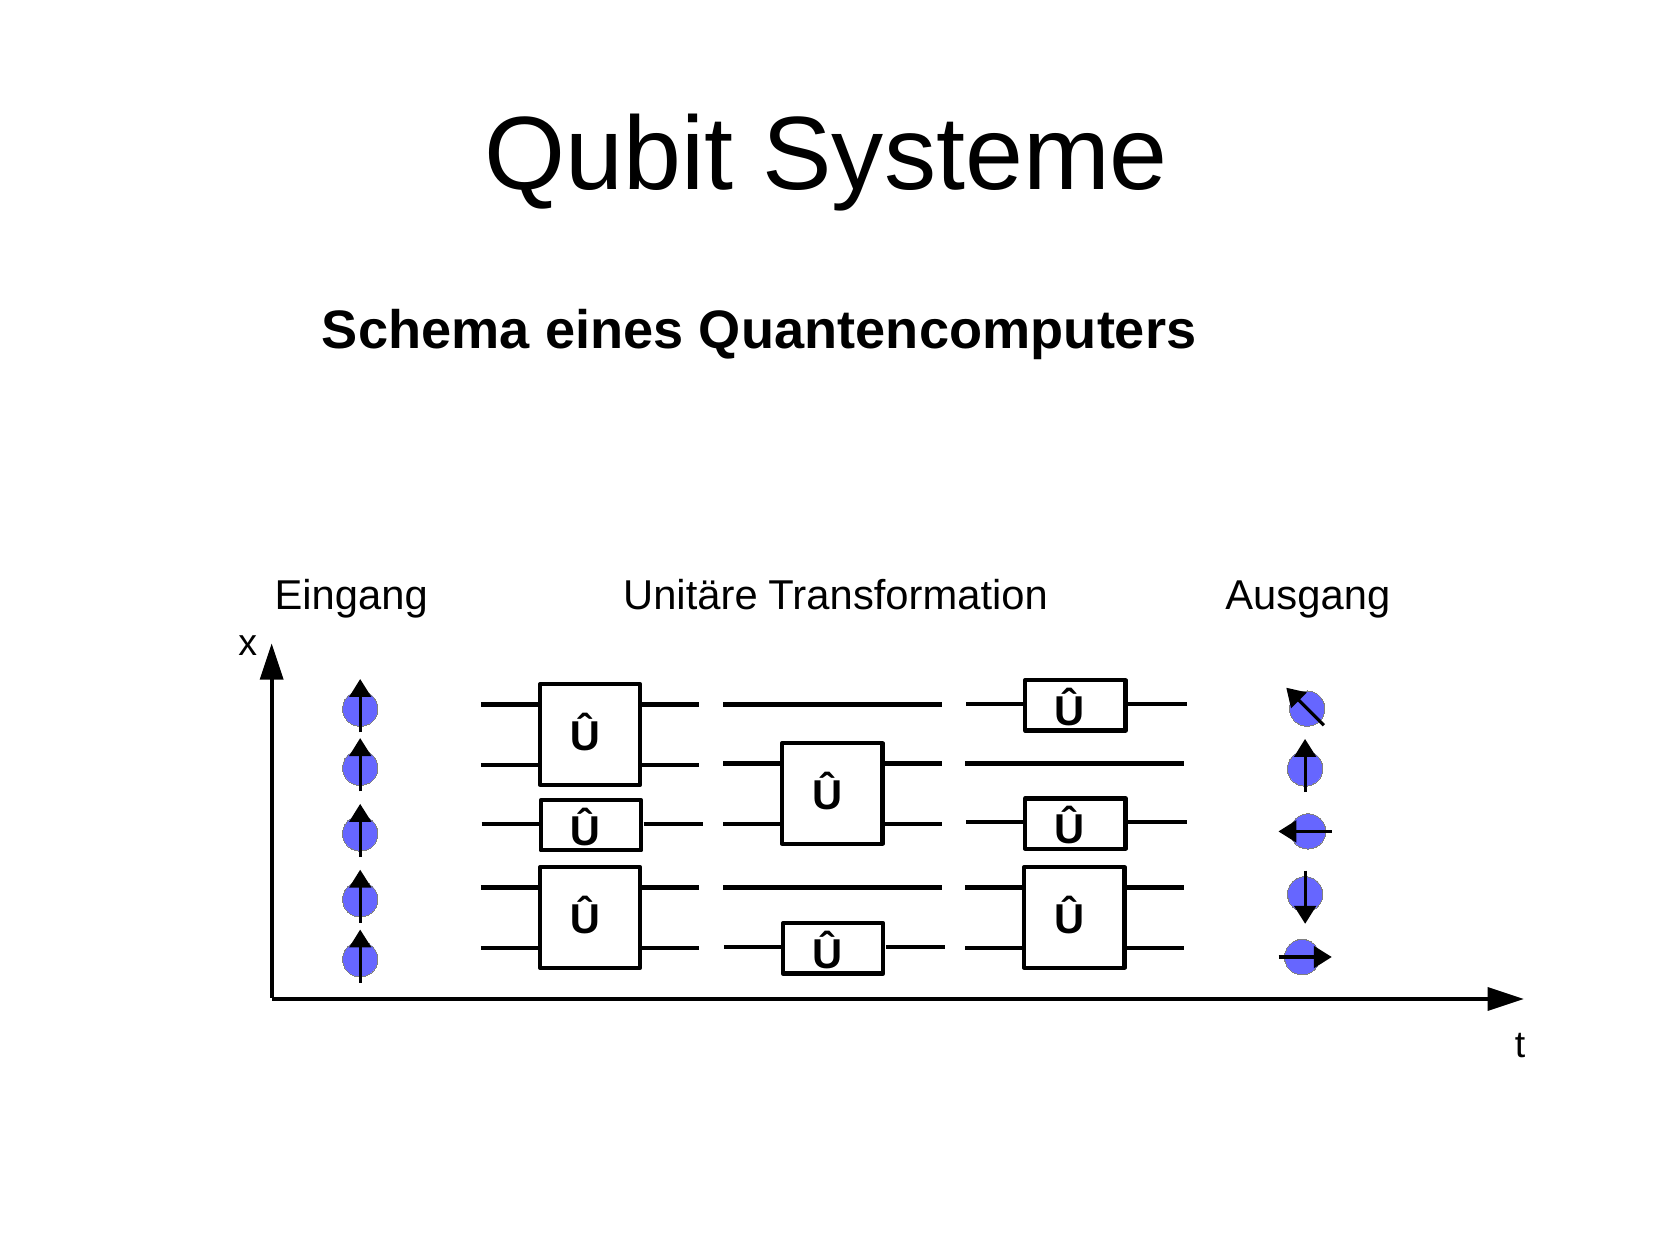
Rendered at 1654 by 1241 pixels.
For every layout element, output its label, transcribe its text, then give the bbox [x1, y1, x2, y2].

text_box [342, 944, 359, 977]
text_box Û [1039, 888, 1100, 951]
text_box [362, 694, 378, 727]
text_box [362, 753, 378, 786]
text_box [342, 753, 359, 786]
text_box Û [555, 799, 616, 863]
text_box [1294, 833, 1326, 850]
text_box [342, 694, 359, 727]
text_box [1287, 876, 1304, 909]
text_box [1289, 703, 1318, 727]
text_box [362, 944, 378, 977]
text_box Û [555, 705, 616, 768]
text_box Schema eines Quantencomputers [307, 292, 1241, 432]
text_box [342, 884, 359, 917]
text_box Û [555, 888, 616, 951]
text_box Ausgang [1210, 564, 1406, 627]
text_box [1307, 753, 1323, 787]
text_box [1287, 754, 1304, 787]
text_box x [223, 614, 272, 672]
text_box t [1500, 1015, 1541, 1073]
text_box [1284, 959, 1317, 975]
text_box [342, 819, 359, 852]
text_box Û [1039, 798, 1100, 861]
text_box Û [797, 923, 858, 986]
text_box [362, 884, 378, 917]
text_box Eingang [259, 564, 443, 626]
text_box [1293, 813, 1326, 830]
text_box [1284, 939, 1317, 955]
text_box [362, 818, 378, 851]
text_box Û [797, 764, 858, 827]
title Qubit Systeme [82, 49, 1571, 257]
text_box Û [1039, 680, 1100, 743]
text_box [1301, 690, 1325, 720]
text_box [1307, 876, 1323, 909]
text_box Unitäre Transformation [608, 564, 1063, 627]
